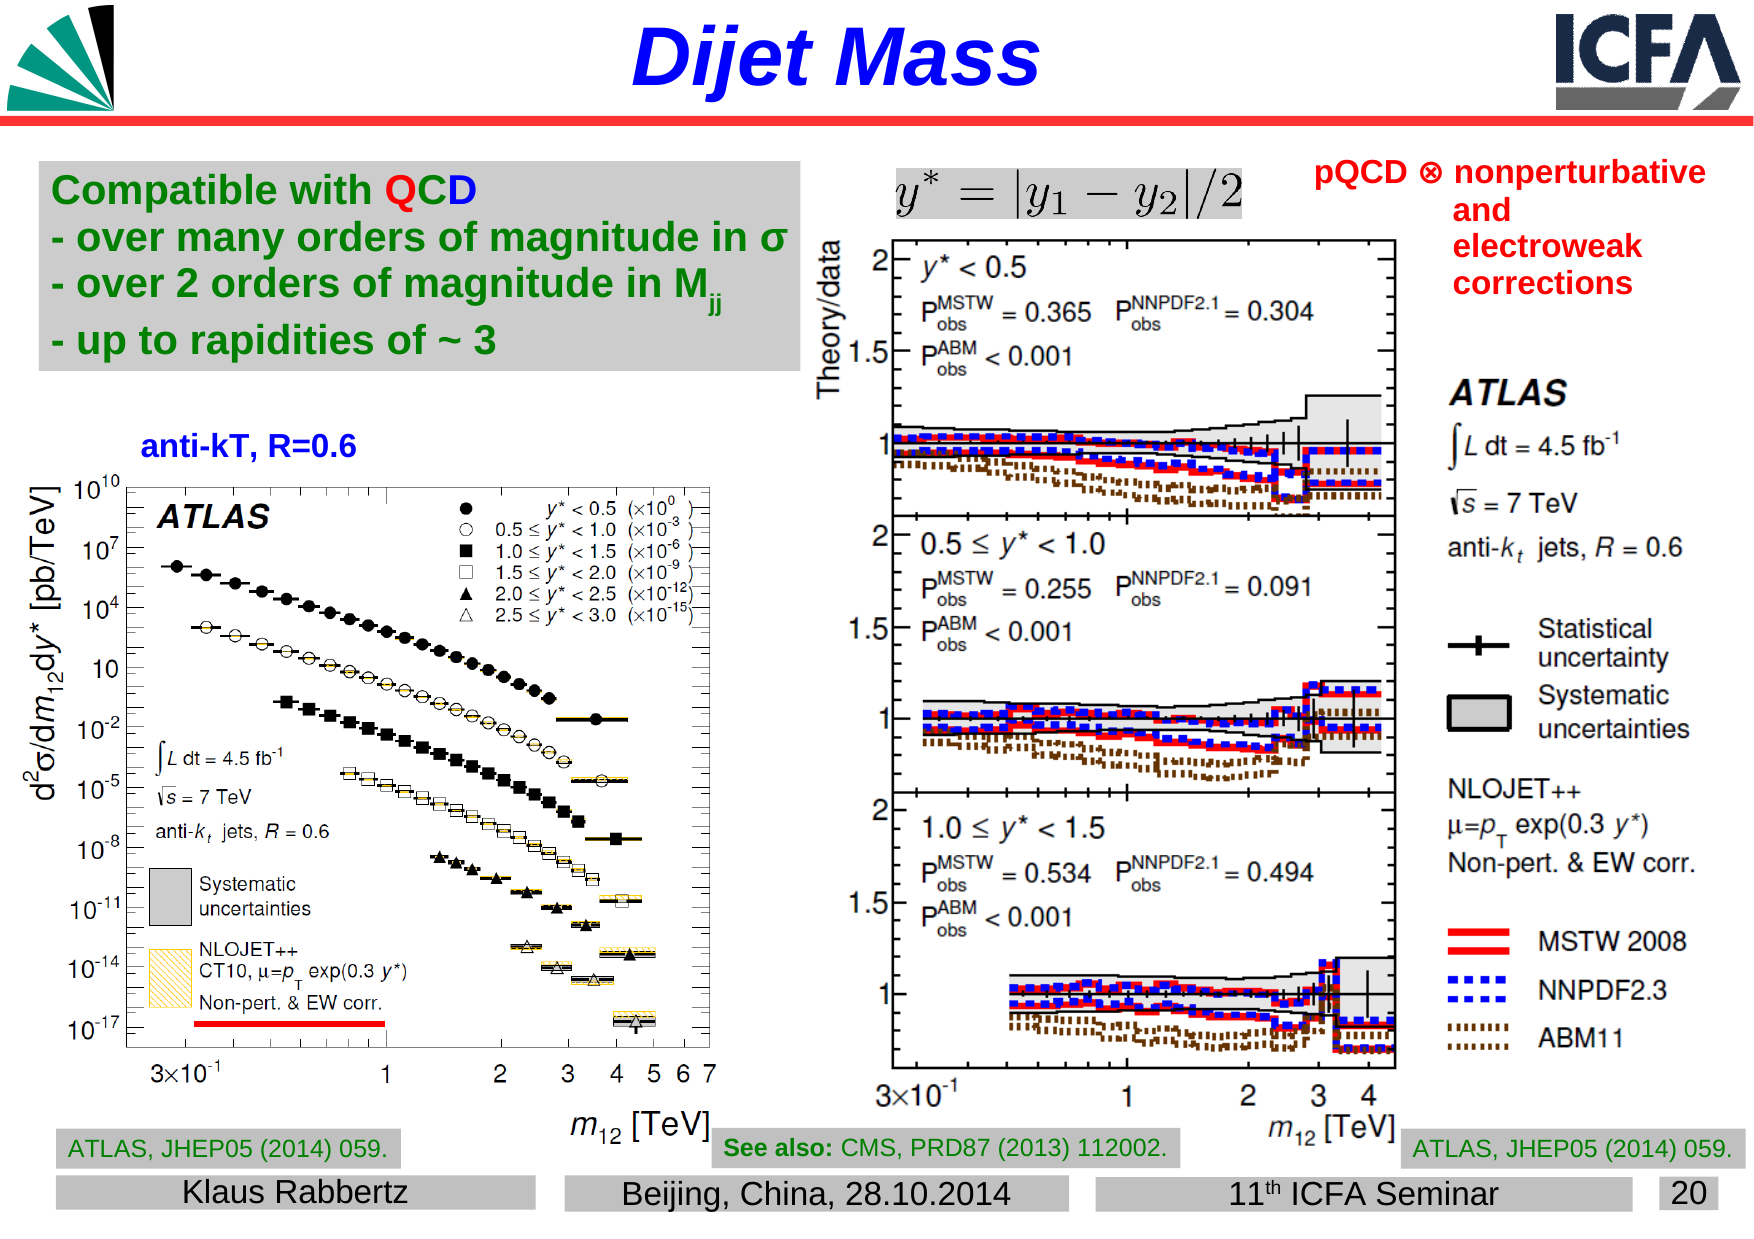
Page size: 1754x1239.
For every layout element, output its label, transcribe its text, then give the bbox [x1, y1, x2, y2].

text_box ATLAS, JHEP05 (2014) 059. [56, 1128, 400, 1169]
text_box See also: CMS, PRD87 (2013) 112002. [711, 1127, 1179, 1169]
title Dijet Mass [153, 0, 1600, 113]
picture [895, 168, 1242, 219]
text_box anti-kT, R=0.6 [128, 421, 366, 472]
picture [809, 233, 1404, 1157]
text_box pQCD ⊗ nonperturbative and electroweak corrections [1302, 146, 1719, 310]
picture [7, 5, 114, 112]
text_box Compatible with QCD - over many orders of magnitude in σ - over 2 orders of magnitude in Mjj - up to rapidities of ~ 3 [38, 161, 800, 371]
picture [1433, 374, 1699, 1065]
picture [1600, 14, 1741, 110]
picture [14, 471, 718, 1150]
text_box ATLAS, JHEP05 (2014) 059. [1400, 1128, 1744, 1169]
